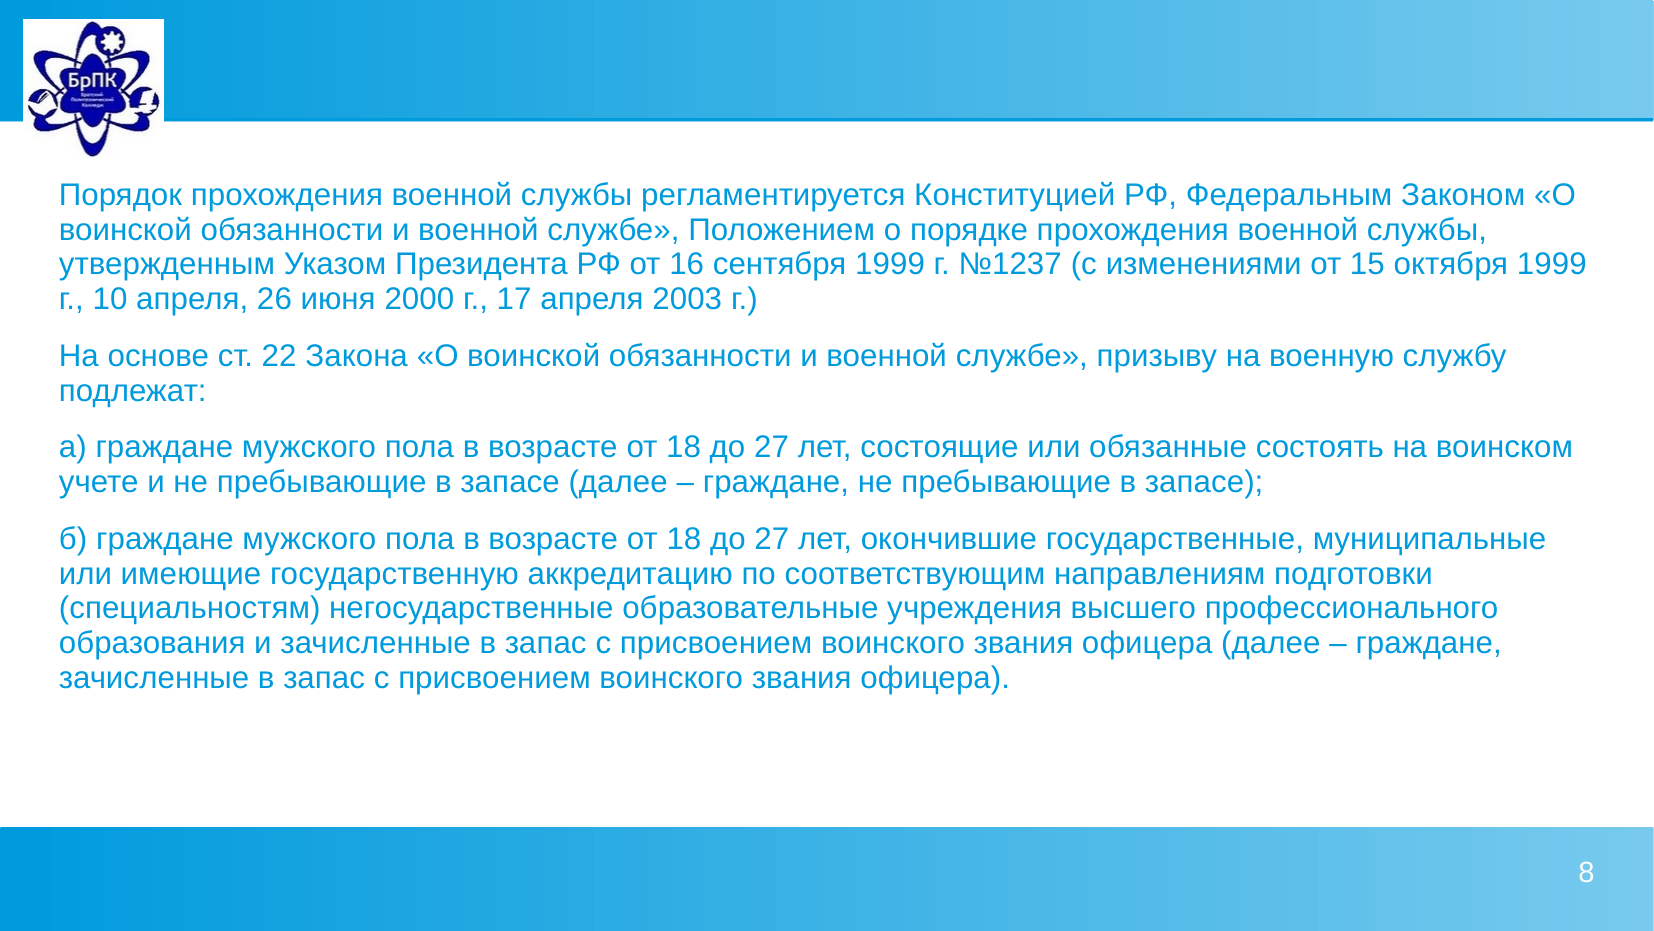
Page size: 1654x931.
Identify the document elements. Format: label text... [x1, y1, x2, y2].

list Порядок прохождения военной службы регламентируется Конституцией РФ, Федеральным Законом «О воинской обязанности и военной службе», Положением о порядке прохождения военной службы, утвержденным Указом Президента РФ от 16 сентября 1999 г. №1237 (с изменениями от 15 октября 1999 г., 10 апреля, 26 июня 2000 г., 17 апреля 2003 г.) На основе ст. 22 Закона «О воинской обязанности и военной службе», призыву на военную службу подлежат: а) граждане мужского пола в возрасте от 18 до 27 лет, состоящие или обязанные состоять на воинском учете и не пребывающие в запасе (далее – граждане, не пребывающие в запасе); б) граждане мужского пола в возрасте от 18 до 27 лет, окончившие государственные, муниципальные или имеющие государственную аккредитацию по соответствующим направлениям подготовки (специальностям) негосударственные образовательные учреждения высшего профессионального образования и зачисленные в запас с присвоением воинского звания офицера (далее – граждане, зачисленные в запас с присвоением воинского звания офицера). [59, 177, 1595, 768]
picture [23, 20, 164, 159]
